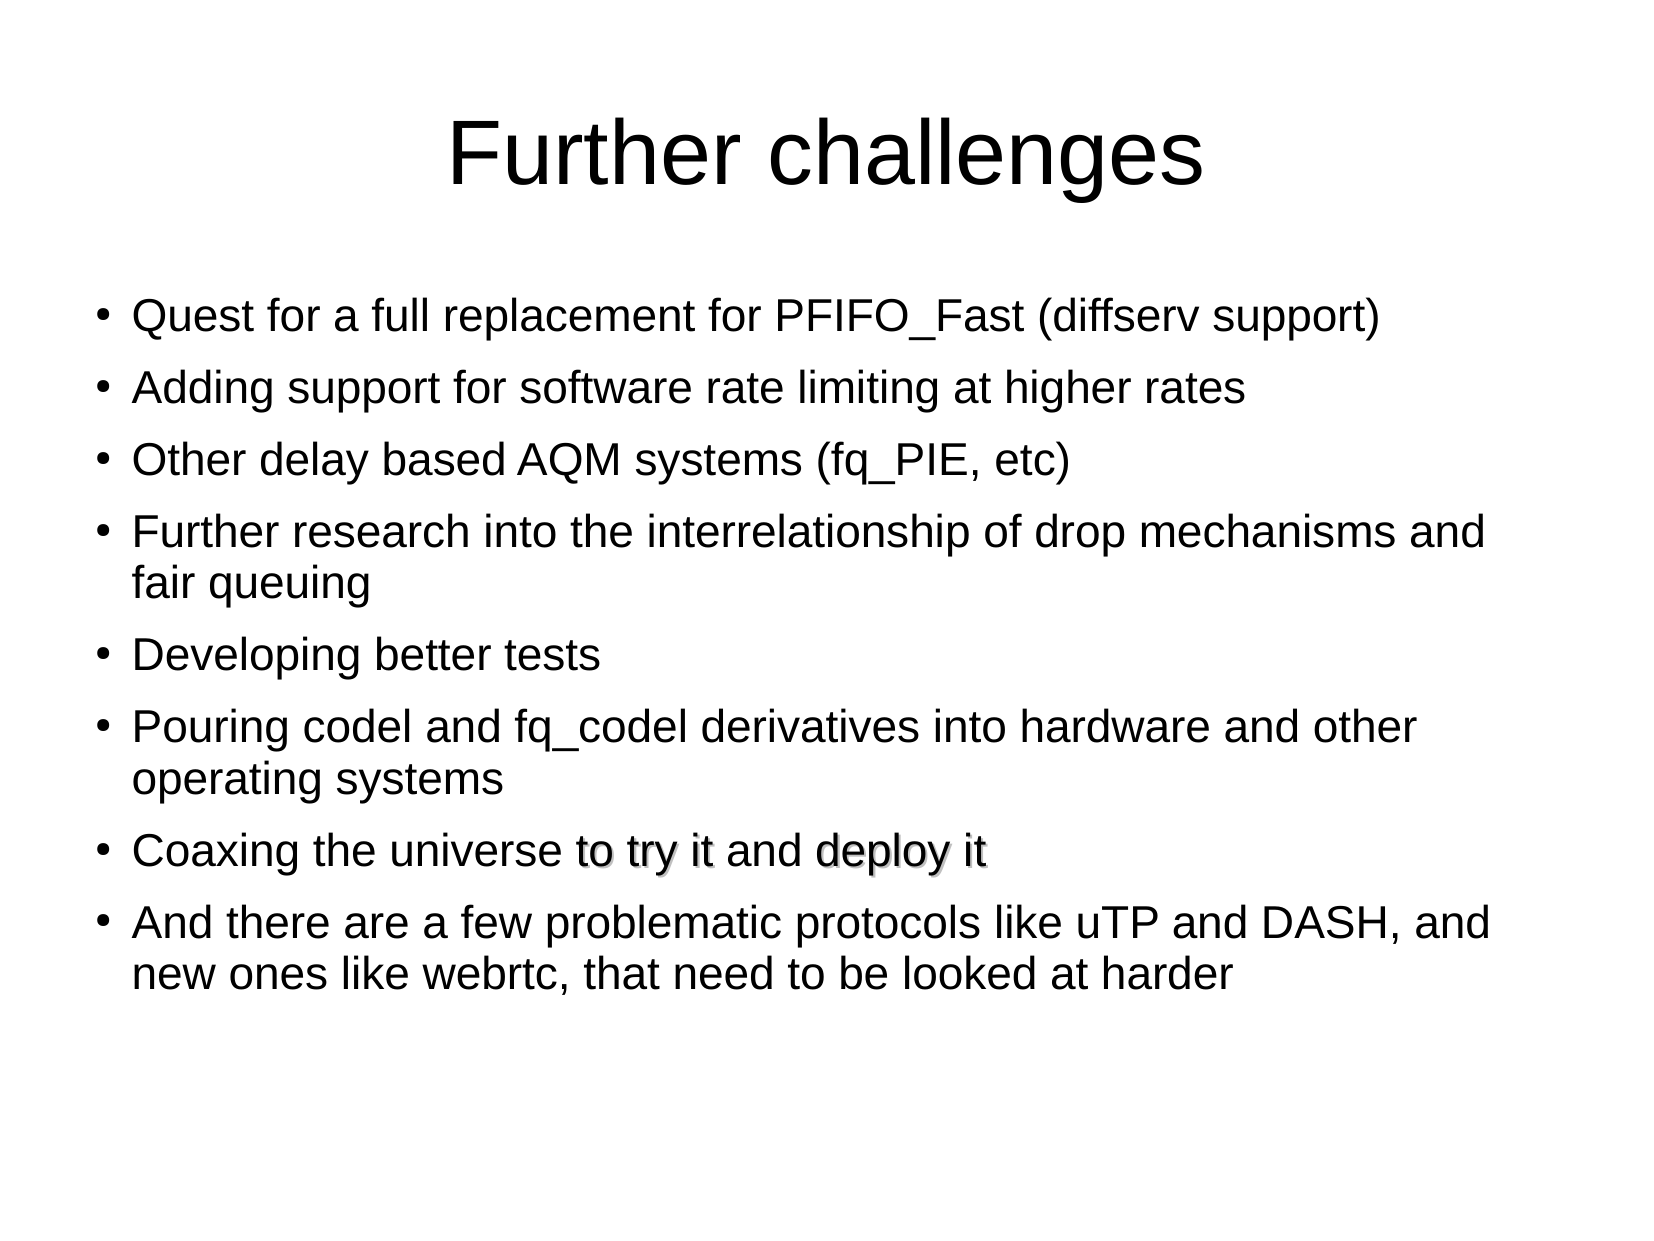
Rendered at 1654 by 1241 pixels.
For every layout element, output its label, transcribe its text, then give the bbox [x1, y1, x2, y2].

title Further challenges [82, 49, 1571, 257]
list Quest for a full replacement for PFIFO_Fast (diffserv support) Adding support for software rate limiting at higher rates Other delay based AQM systems (fq_PIE, etc) Further research into the interrelationship of drop mechanisms and fair queuing Developing better tests Pouring codel and fq_codel derivatives into hardware and other operating systems Coaxing the universe to try it and deploy it And there are a few problematic protocols like uTP and DASH, and new ones like webrtc, that need to be looked at harder [82, 290, 1538, 1010]
